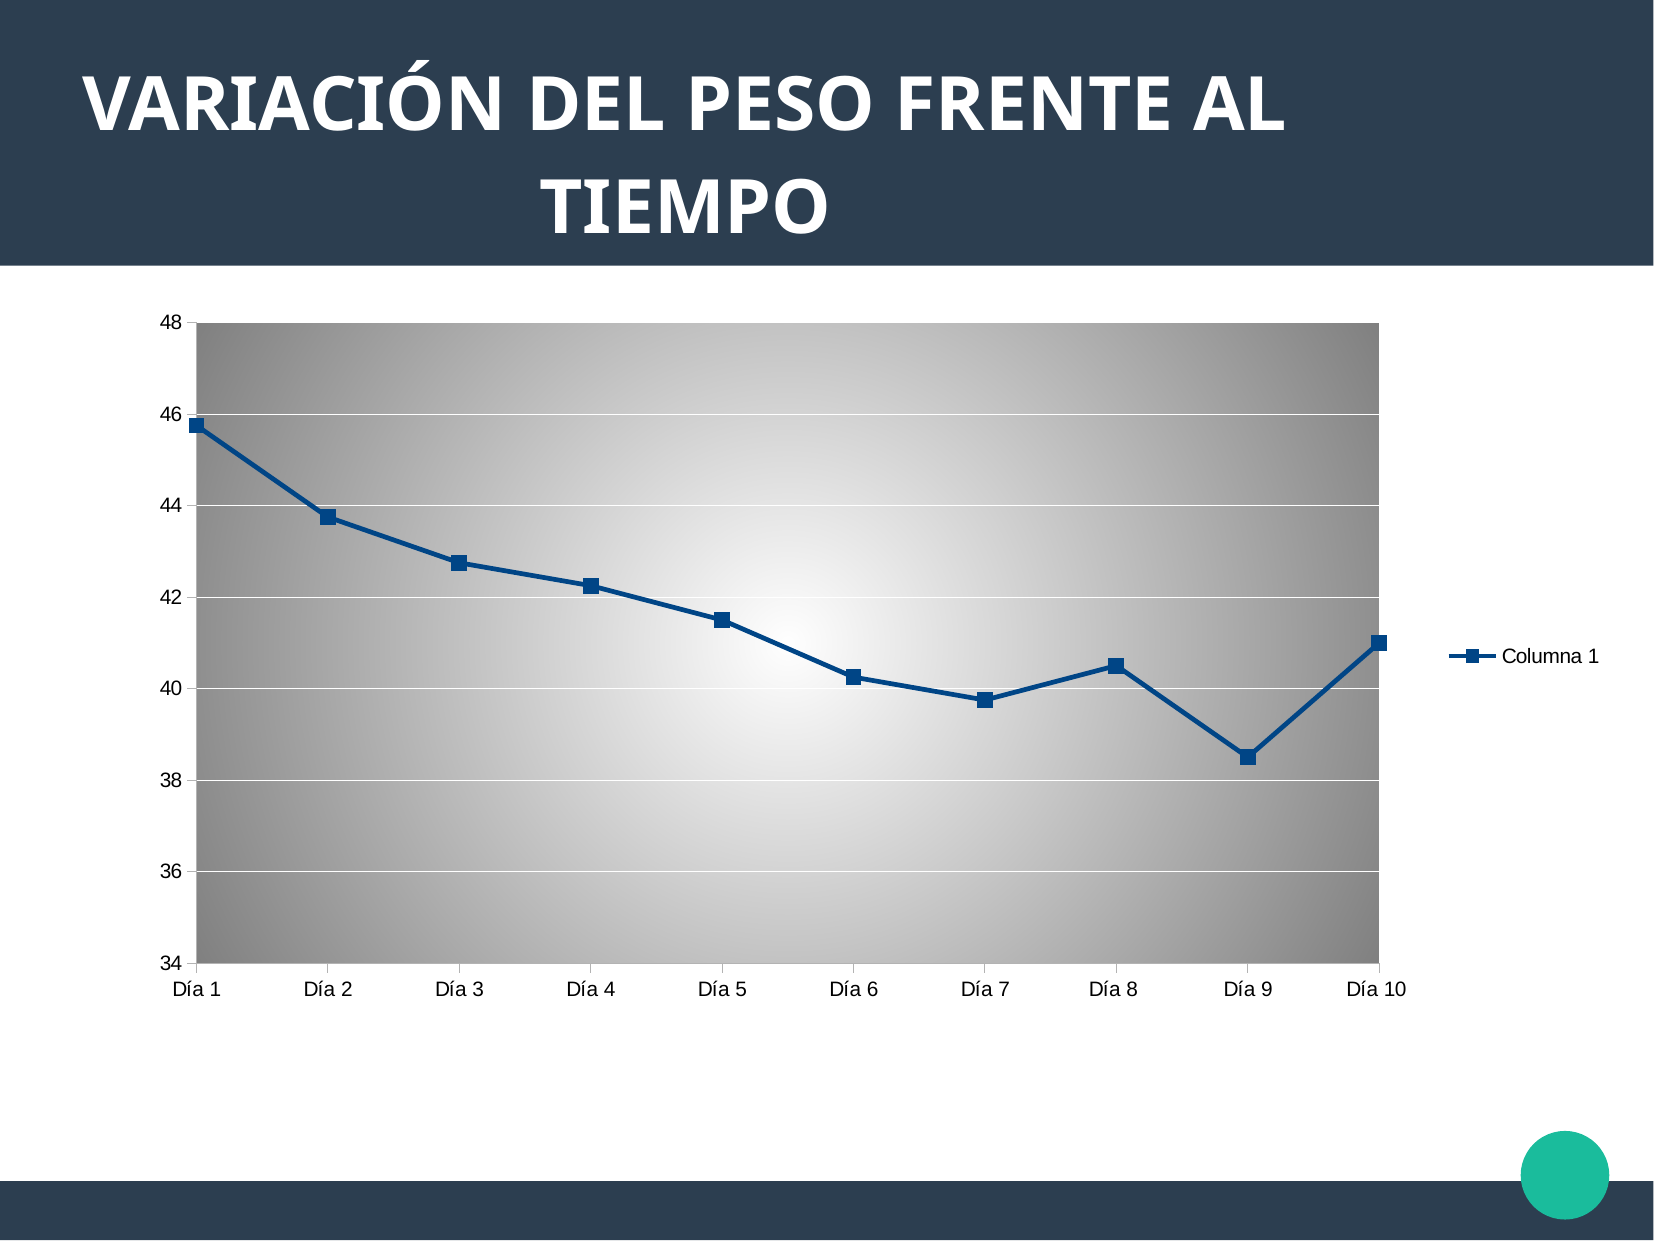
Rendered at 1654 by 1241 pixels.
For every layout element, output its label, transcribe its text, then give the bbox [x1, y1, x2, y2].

title VARIACIÓN DEL PESO FRENTE AL TIEMPO [82, 49, 1571, 257]
chart [129, 296, 1619, 1016]
